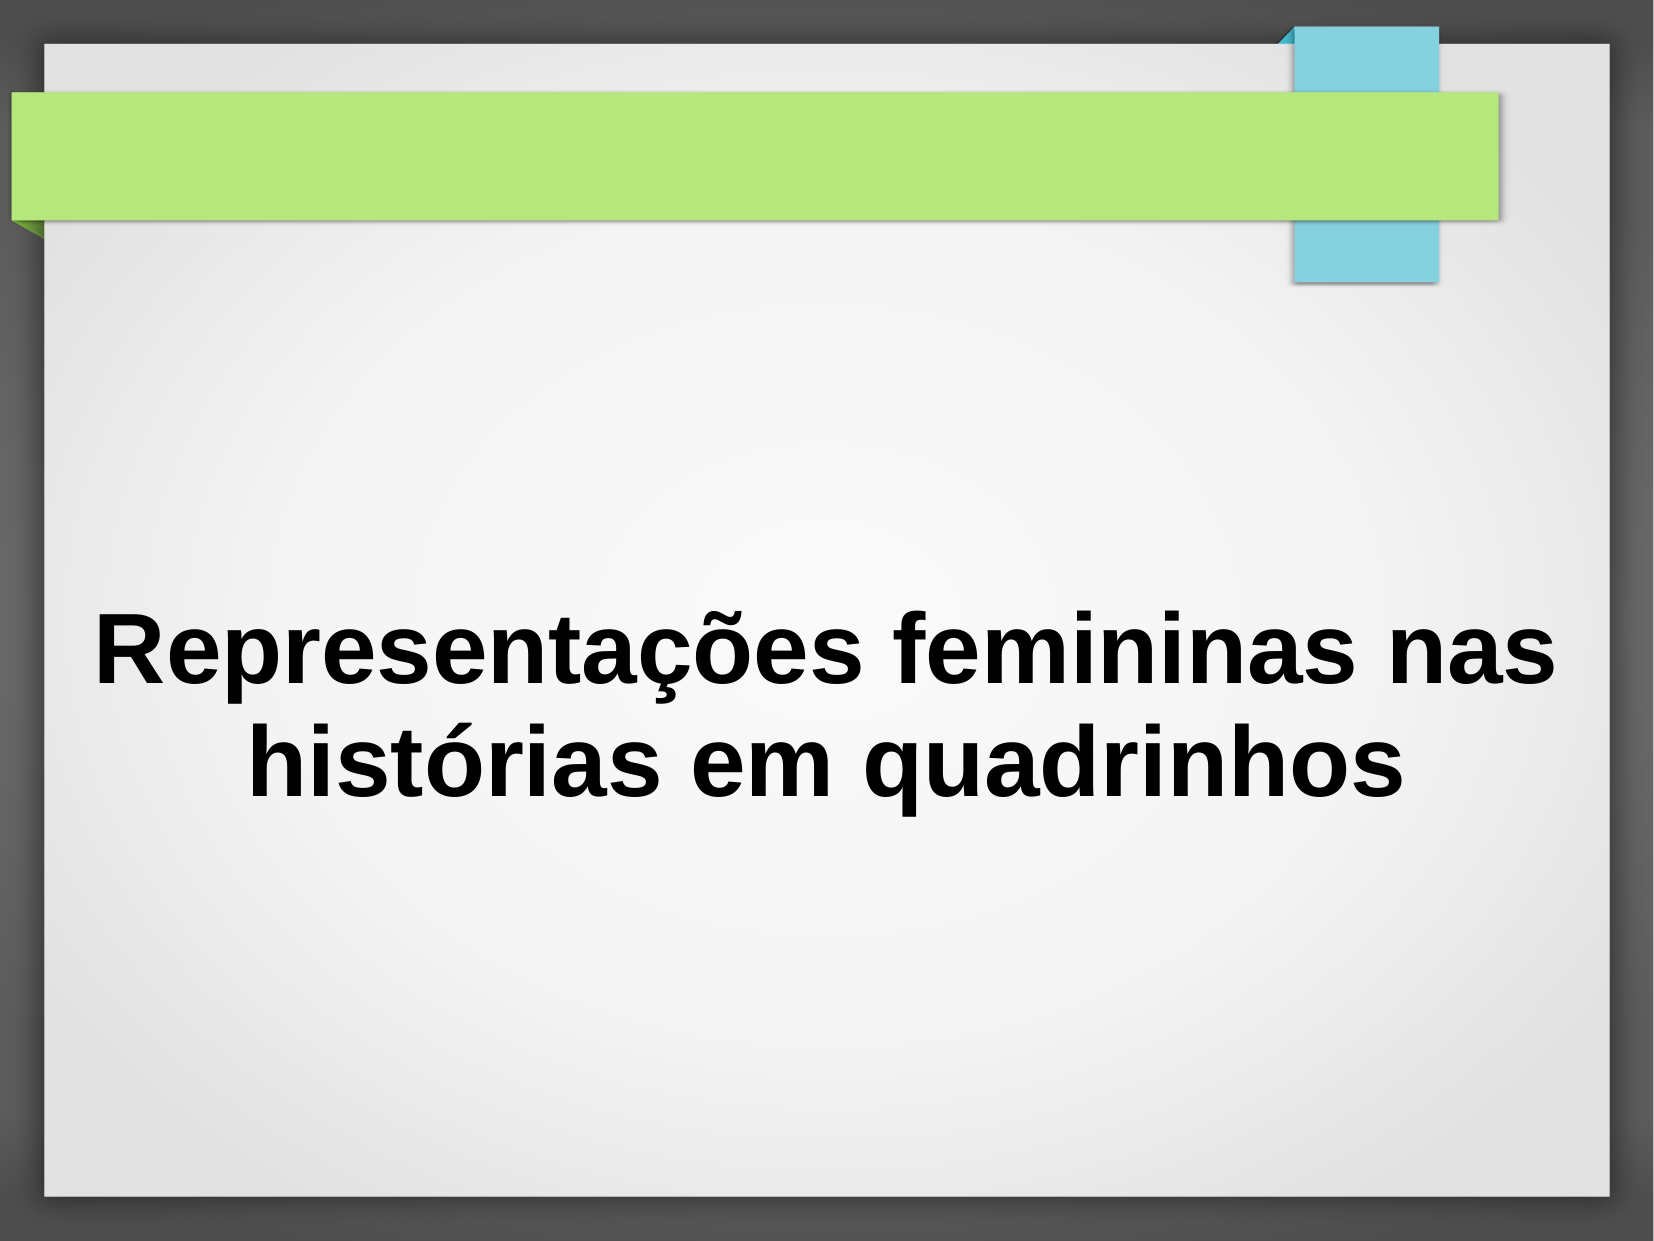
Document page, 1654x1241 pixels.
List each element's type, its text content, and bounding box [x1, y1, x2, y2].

list Representações femininas nas histórias em quadrinhos [82, 295, 1571, 1015]
picture [0, 0, 1654, 1241]
